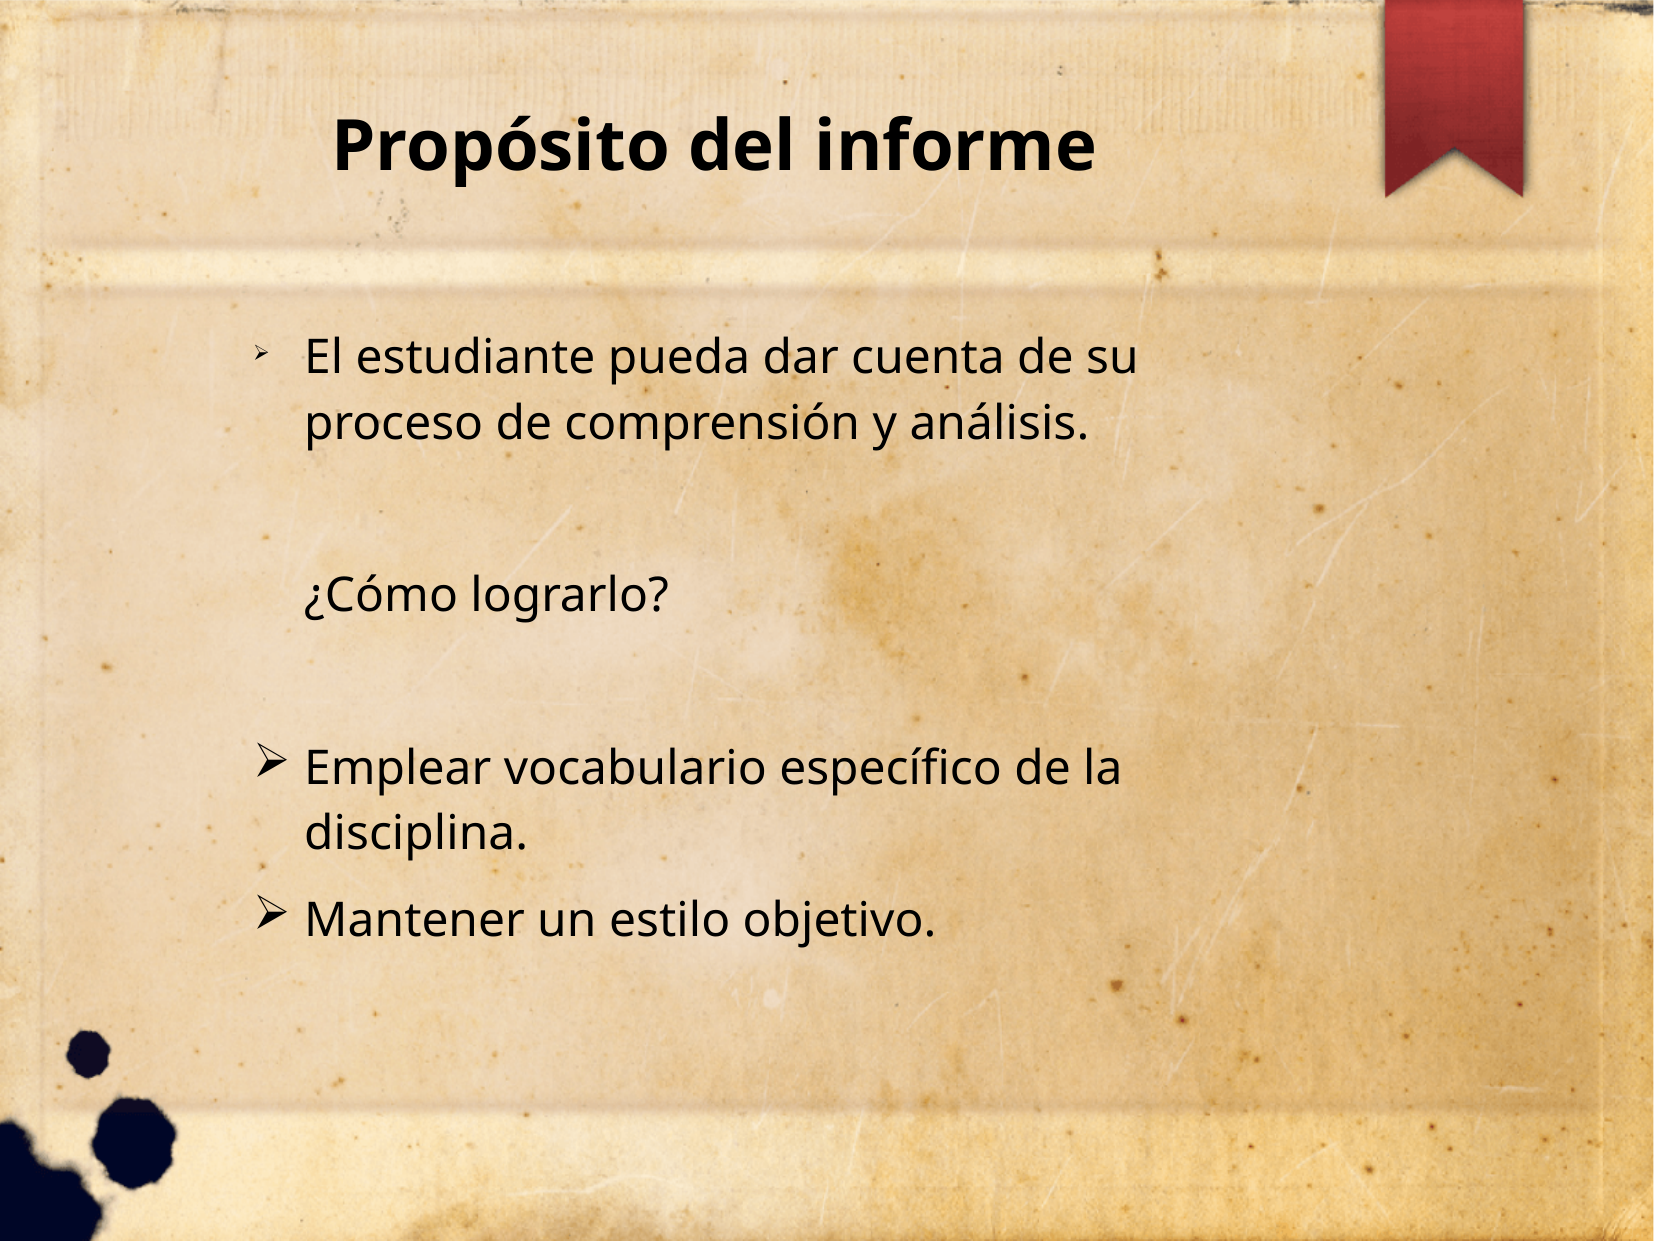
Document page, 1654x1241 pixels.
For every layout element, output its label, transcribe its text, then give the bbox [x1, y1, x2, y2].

list El estudiante pueda dar cuenta de su proceso de comprensión y análisis. ¿Cómo lograrlo? Emplear vocabulario específico de la disciplina. Mantener un estilo objetivo. [236, 236, 1306, 956]
title Propósito del informe [82, 49, 1347, 237]
picture [0, 0, 1654, 1241]
